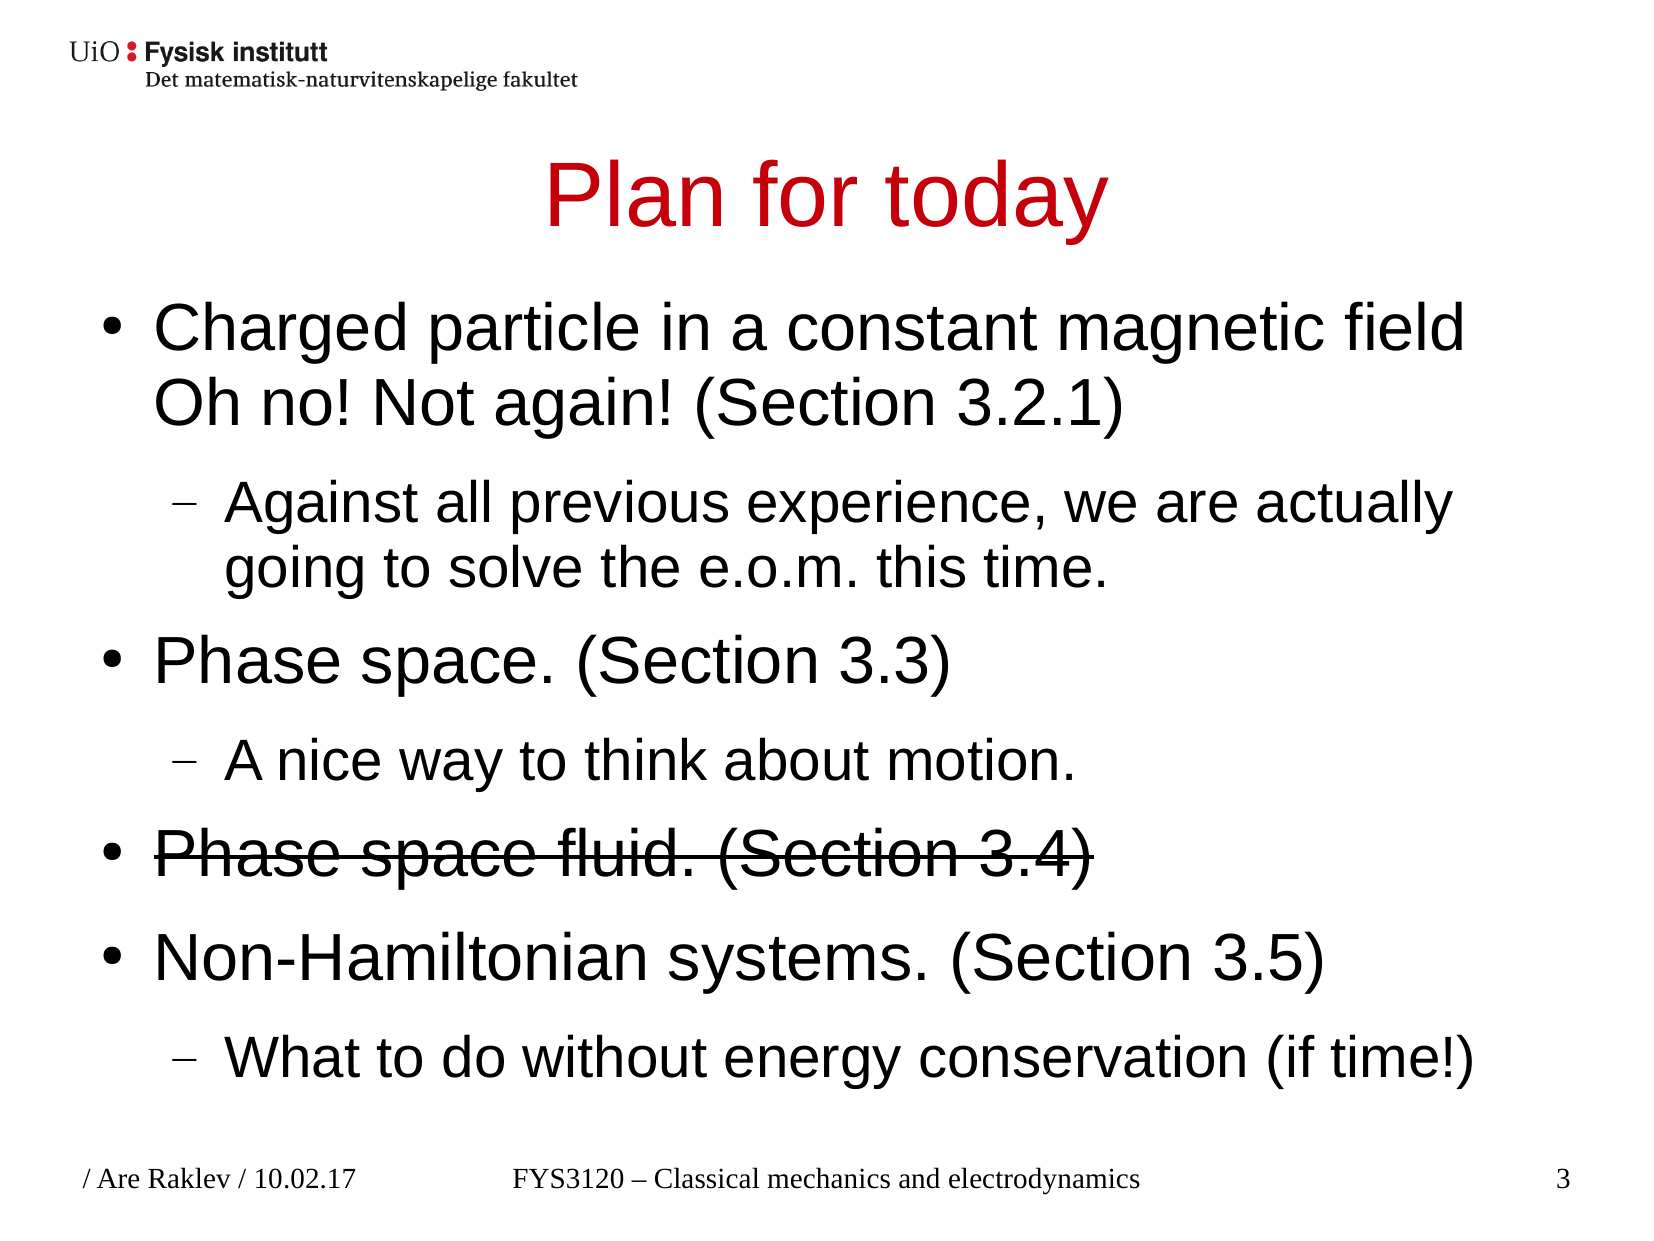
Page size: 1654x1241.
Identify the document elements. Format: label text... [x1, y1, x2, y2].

picture [68, 37, 581, 93]
list Charged particle in a constant magnetic field Oh no! Not again! (Section 3.2.1) Against all previous experience, we are actually going to solve the e.o.m. this time. Phase space. (Section 3.3) A nice way to think about motion. Phase space fluid. (Section 3.4) Non-Hamiltonian systems. (Section 3.5) What to do without energy conservation (if time!) [82, 290, 1571, 1108]
title Plan for today [82, 90, 1571, 290]
